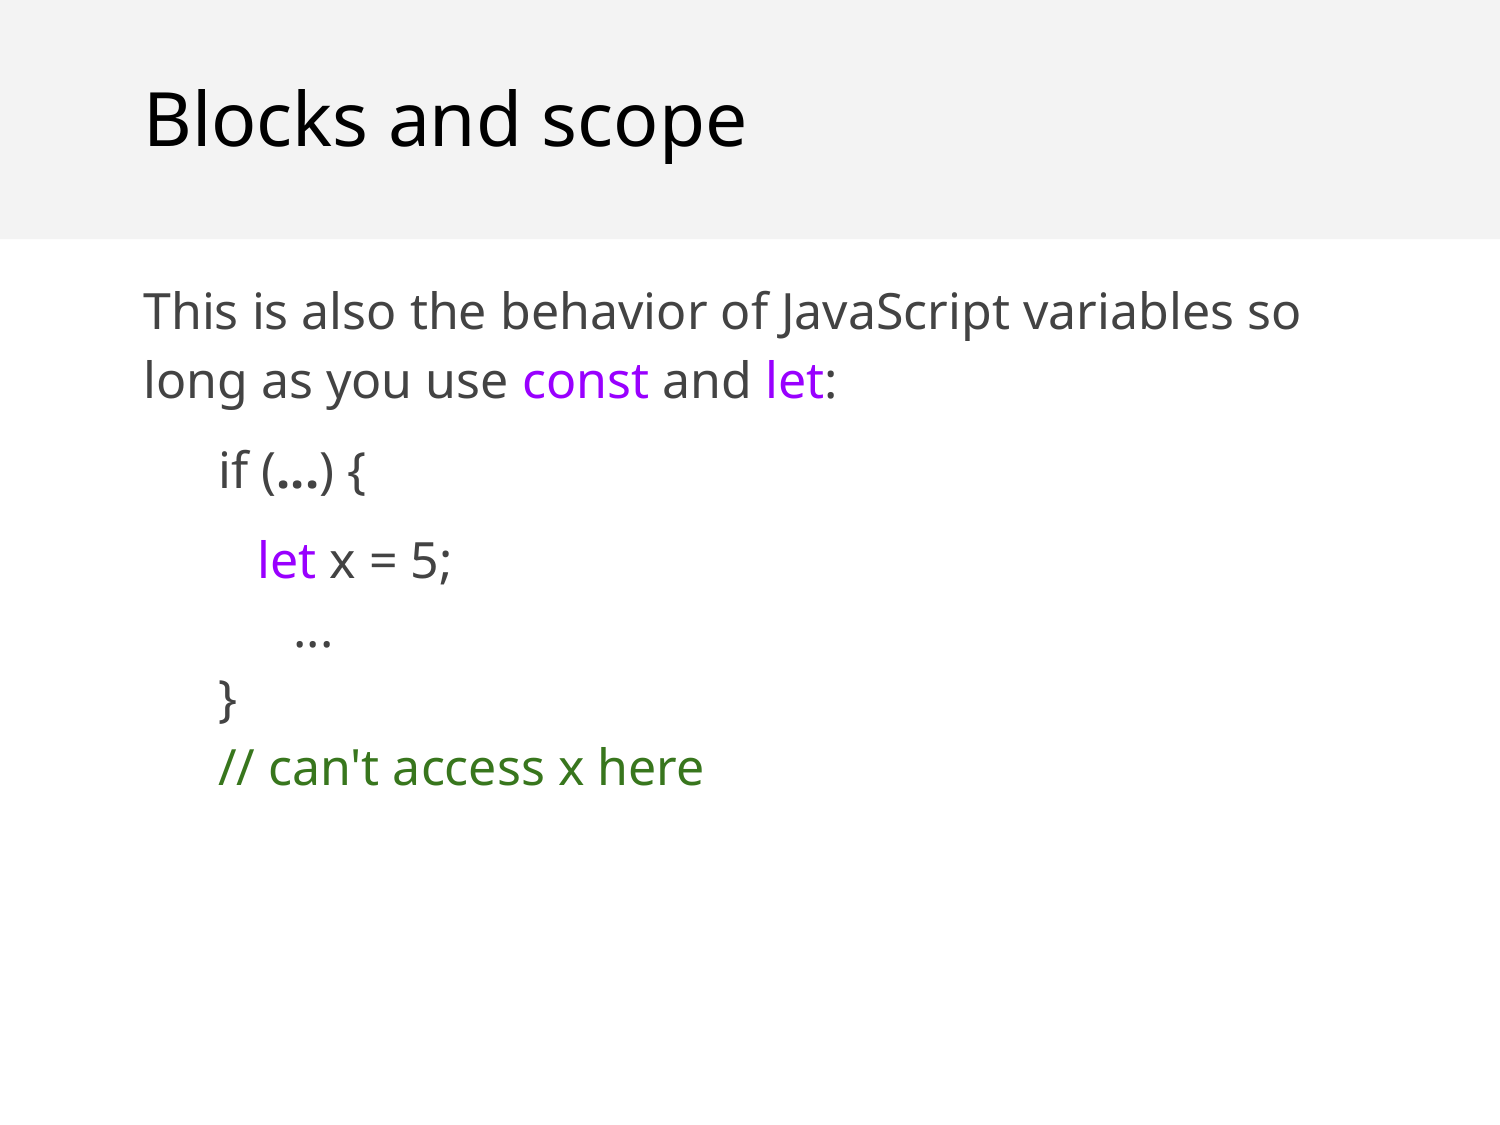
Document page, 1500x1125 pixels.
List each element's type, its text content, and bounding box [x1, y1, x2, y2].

list This is also the behavior of JavaScript variables so long as you use const and let: if (...) { let x = 5; ... } // can't access x here [128, 255, 1372, 1103]
title Blocks and scope [128, 56, 1372, 183]
